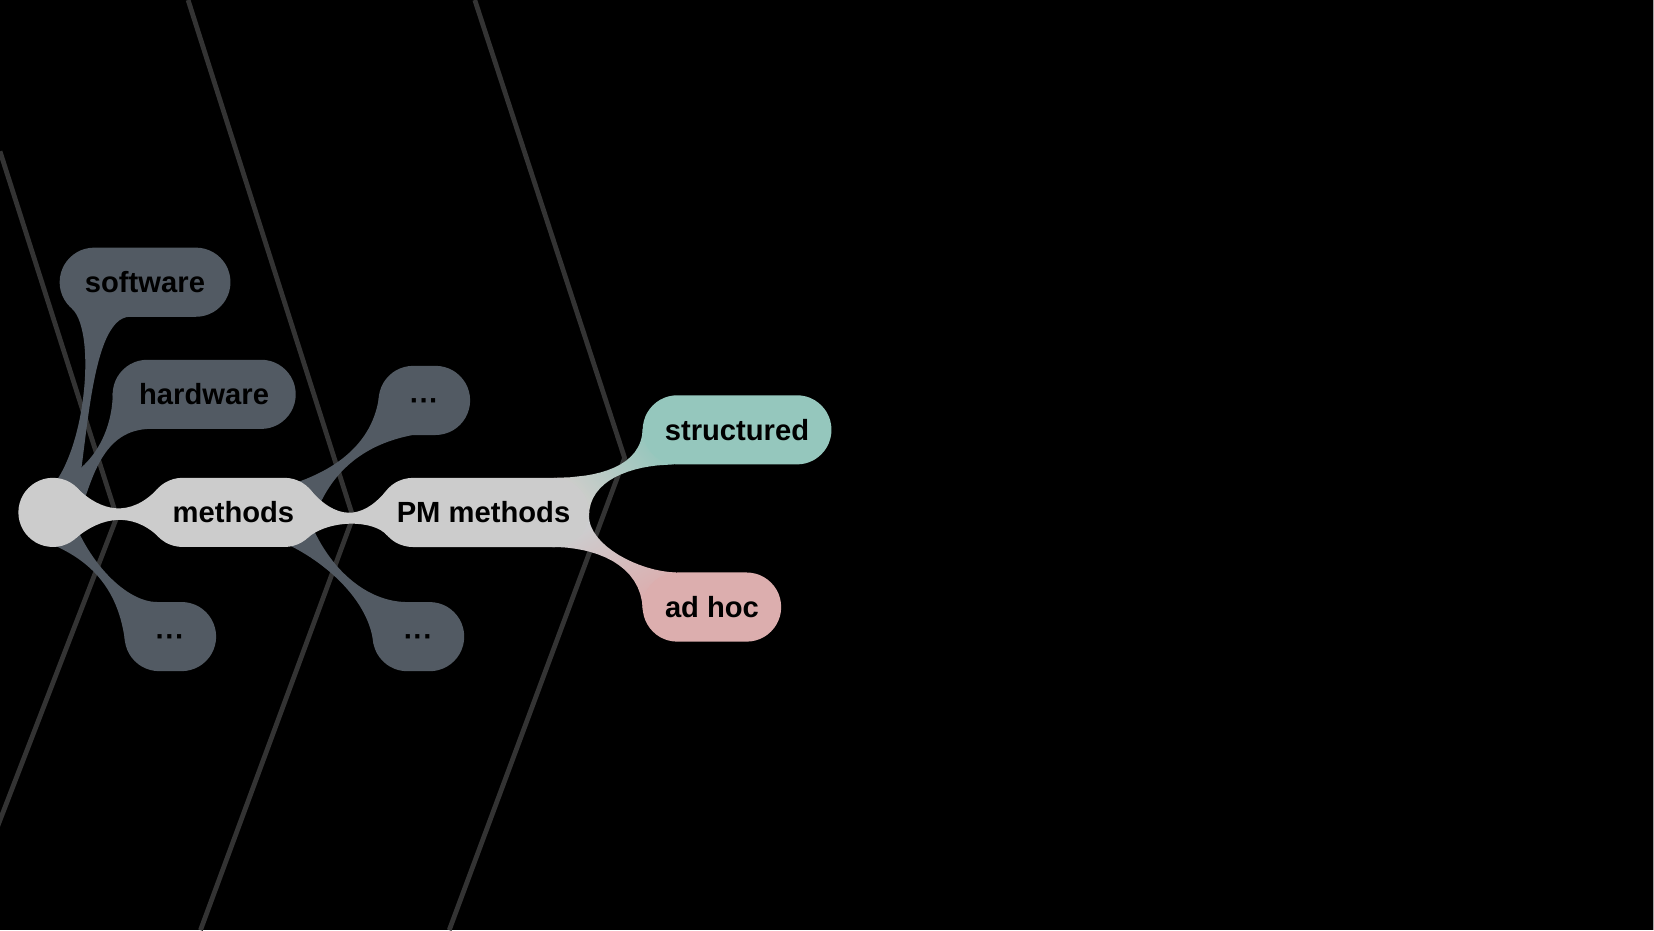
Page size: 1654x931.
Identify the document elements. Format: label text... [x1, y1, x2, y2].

text_box hardware [112, 359, 296, 429]
text_box structured [642, 395, 832, 465]
text_box ··· [378, 365, 471, 436]
text_box PM methods [385, 477, 590, 548]
text_box [557, 435, 672, 512]
text_box [555, 513, 671, 602]
text_box methods [148, 477, 309, 547]
text_box ··· [372, 602, 465, 672]
text_box ad hoc [642, 572, 782, 642]
text_box [292, 402, 413, 635]
text_box [18, 311, 158, 635]
text_box ··· [124, 602, 217, 672]
text_box software [59, 247, 231, 317]
